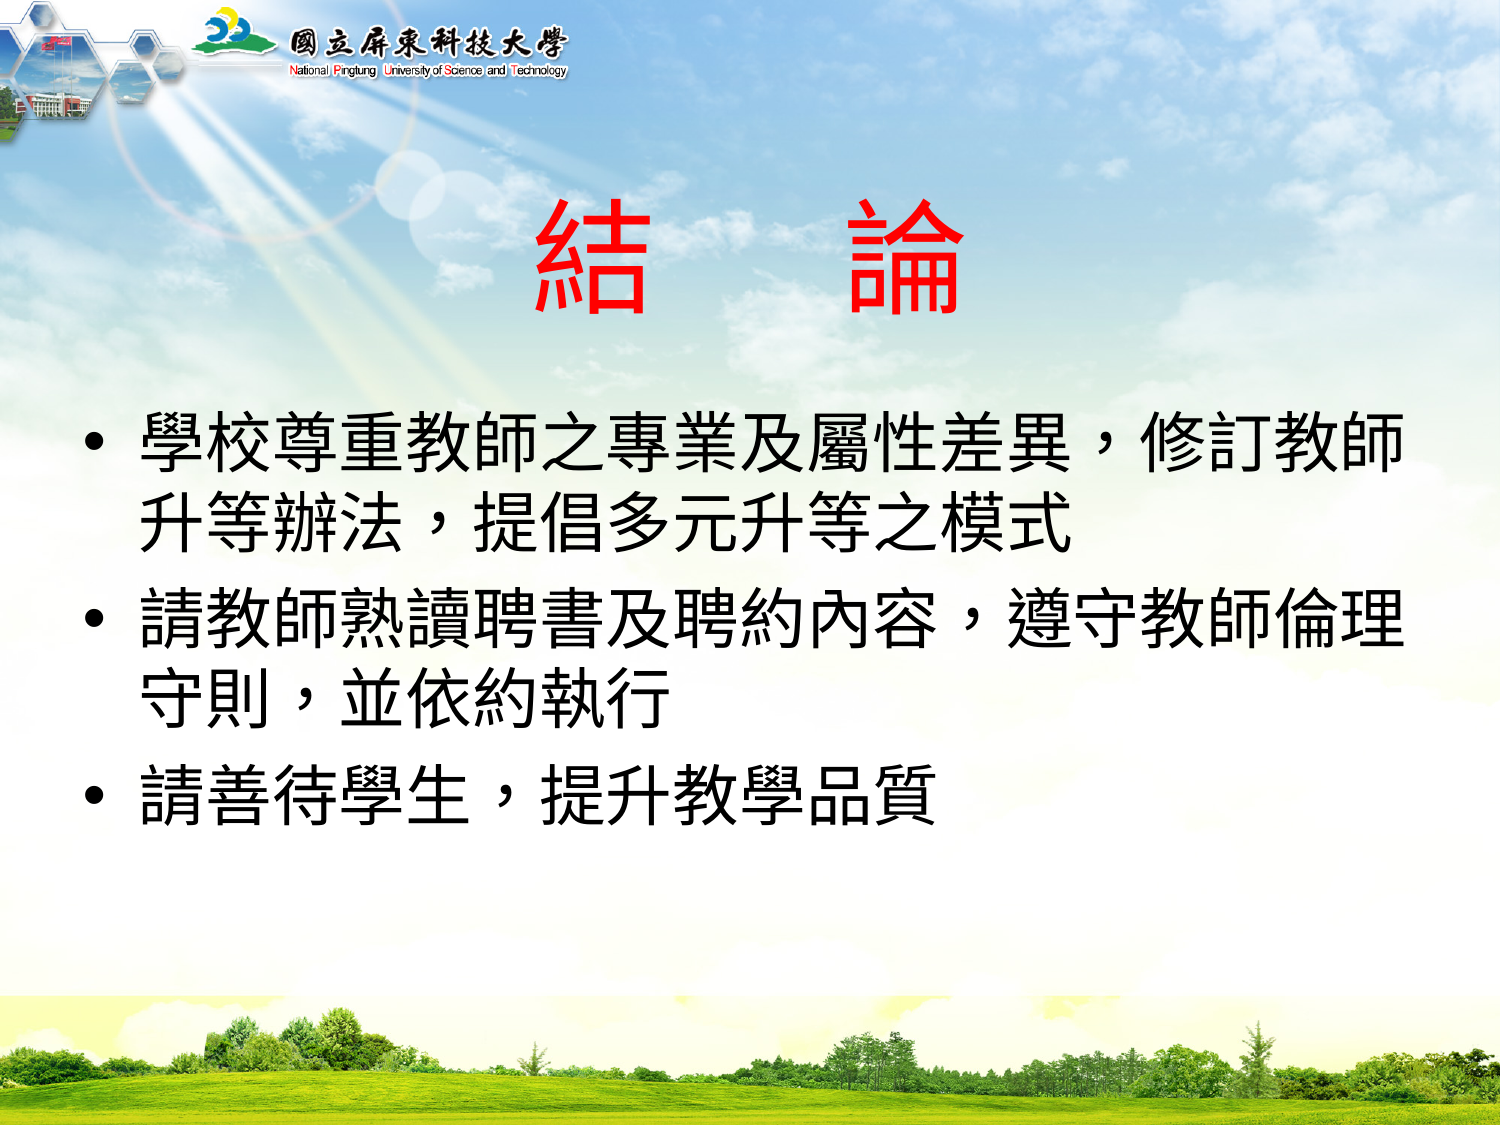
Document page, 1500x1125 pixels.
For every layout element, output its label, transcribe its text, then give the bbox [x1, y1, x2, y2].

list 學校尊重教師之專業及屬性差異，修訂教師升等辦法，提倡多元升等之模式 請教師熟讀聘書及聘約內容，遵守教師倫理守則，並依約執行 請善待學生，提升教學品質 [75, 385, 1426, 934]
picture [0, 0, 1500, 1125]
title 結 論 [75, 160, 1426, 349]
